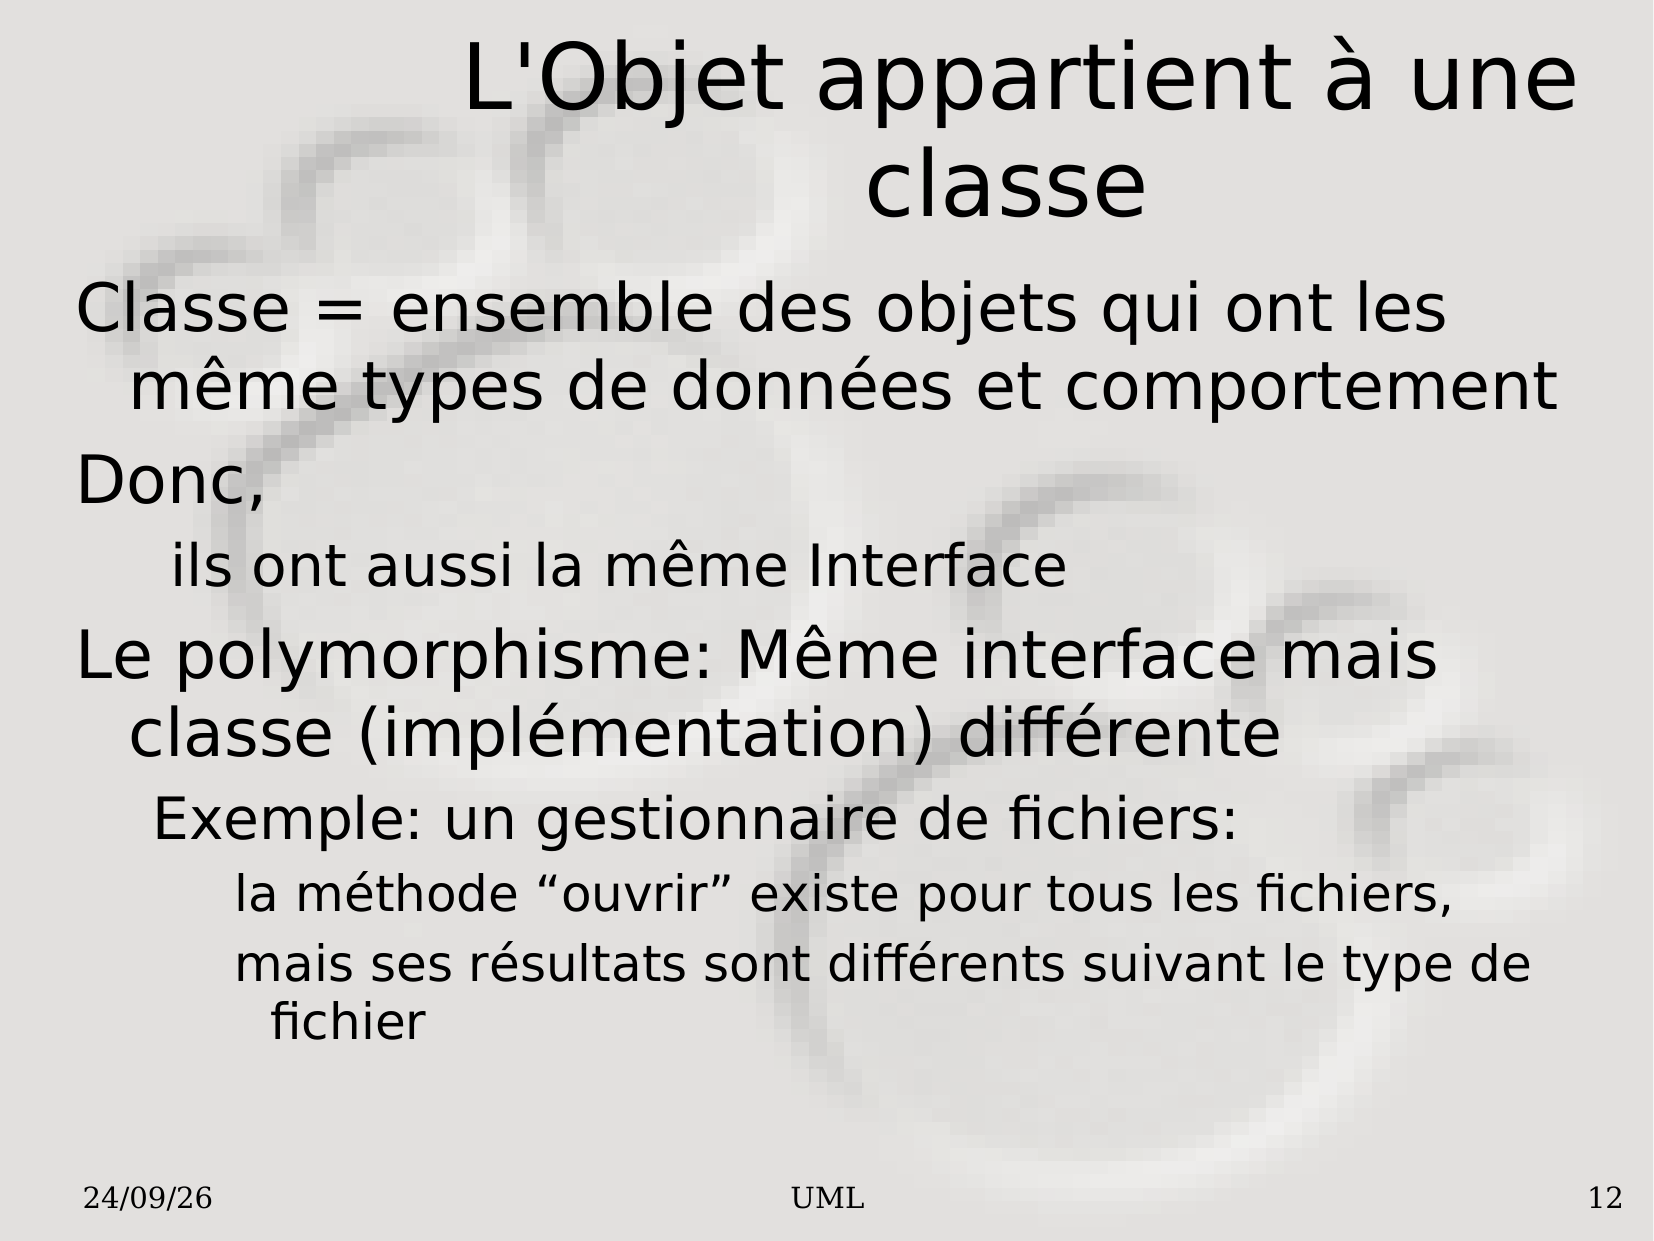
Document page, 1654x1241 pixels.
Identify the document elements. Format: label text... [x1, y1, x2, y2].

title L'Objet appartient à une classe [316, 15, 1599, 247]
picture [0, 0, 1654, 1241]
list Classe = ensemble des objets qui ont les même types de données et comportement Donc, ils ont aussi la même Interface Le polymorphisme: Même interface mais classe (implémentation) différente Exemple: un gestionnaire de fichiers: la méthode “ouvrir” existe pour tous les fichiers, mais ses résultats sont différents suivant le type de fichier [41, 261, 1610, 1060]
